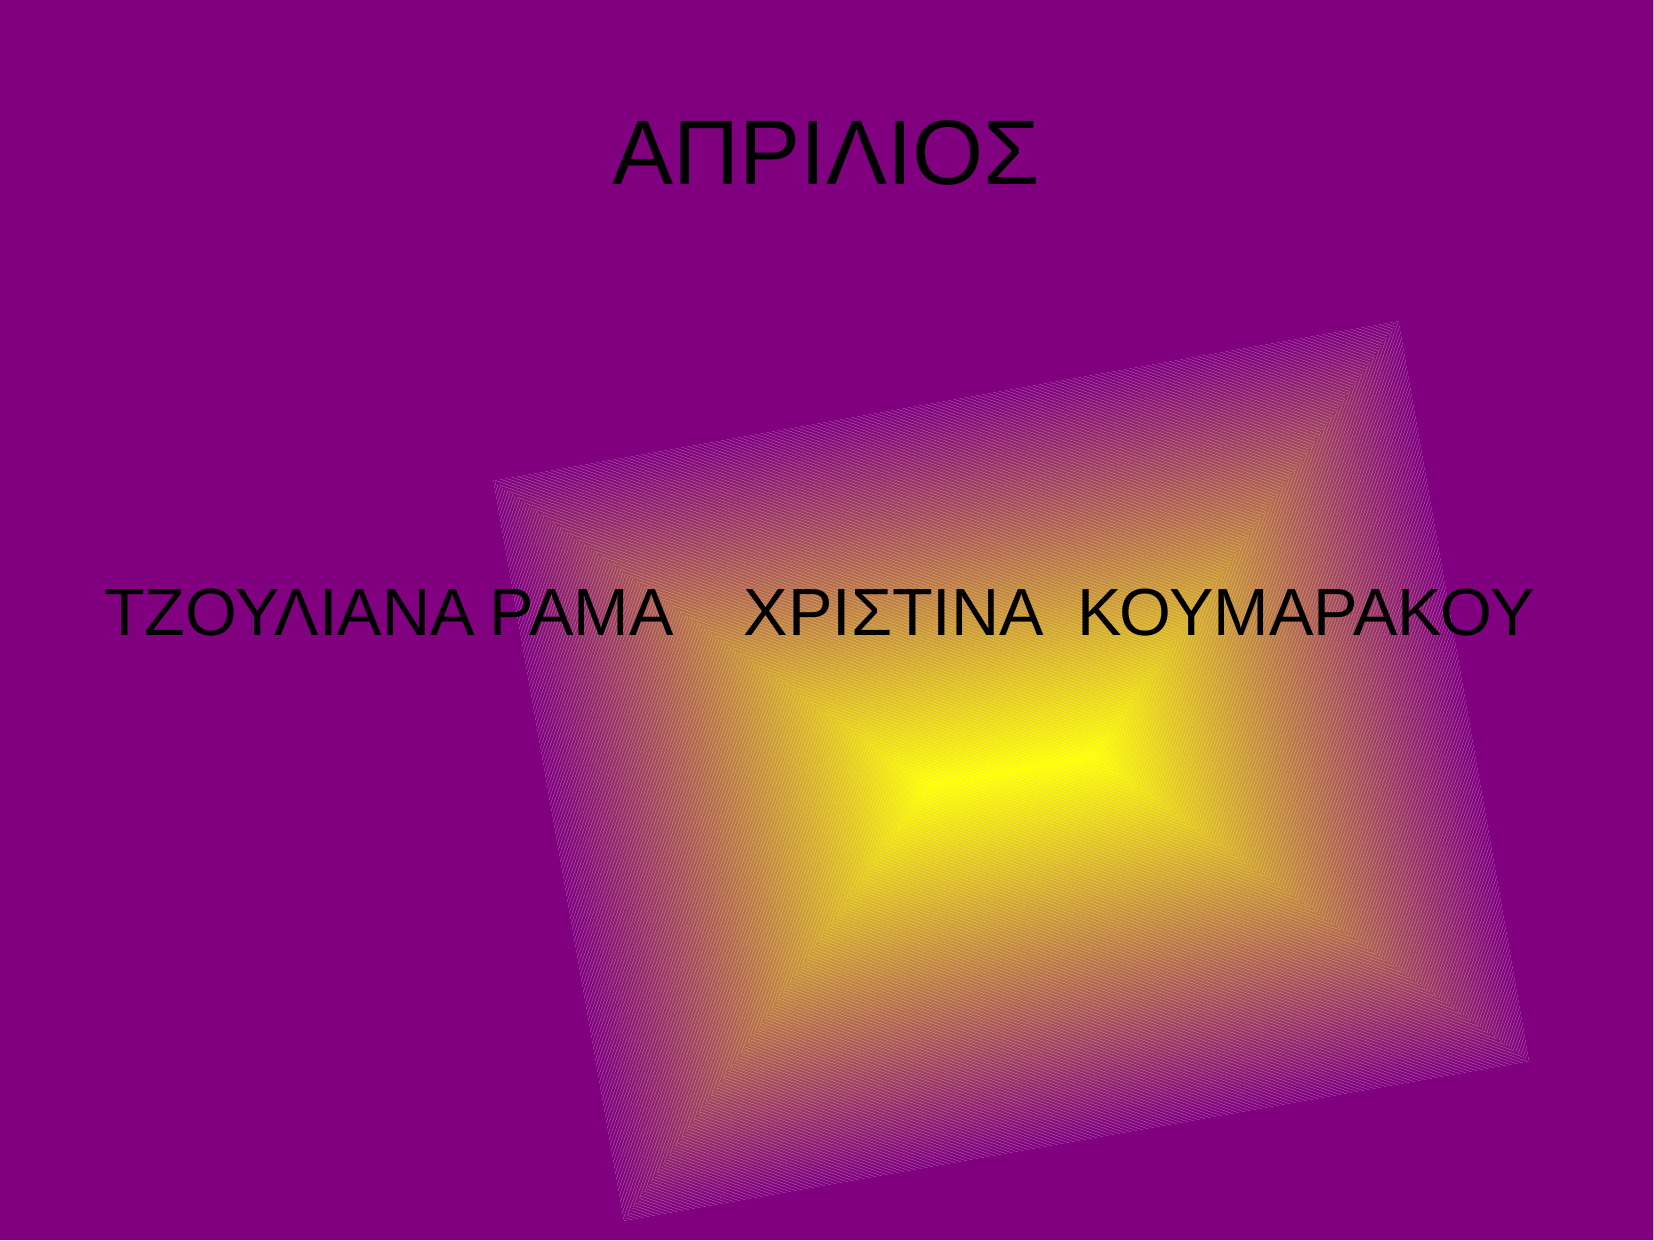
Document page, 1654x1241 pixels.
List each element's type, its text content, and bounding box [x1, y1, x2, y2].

subtitle ΤΖΟΥΛΙΑΝΑ ΡΑΜΑ ΧΡΙΣΤΙΝΑ ΚΟΥΜΑΡΑΚΟΥ [82, 290, 1538, 1010]
title ΑΠΡΙΛΙΟΣ [82, 49, 1571, 257]
